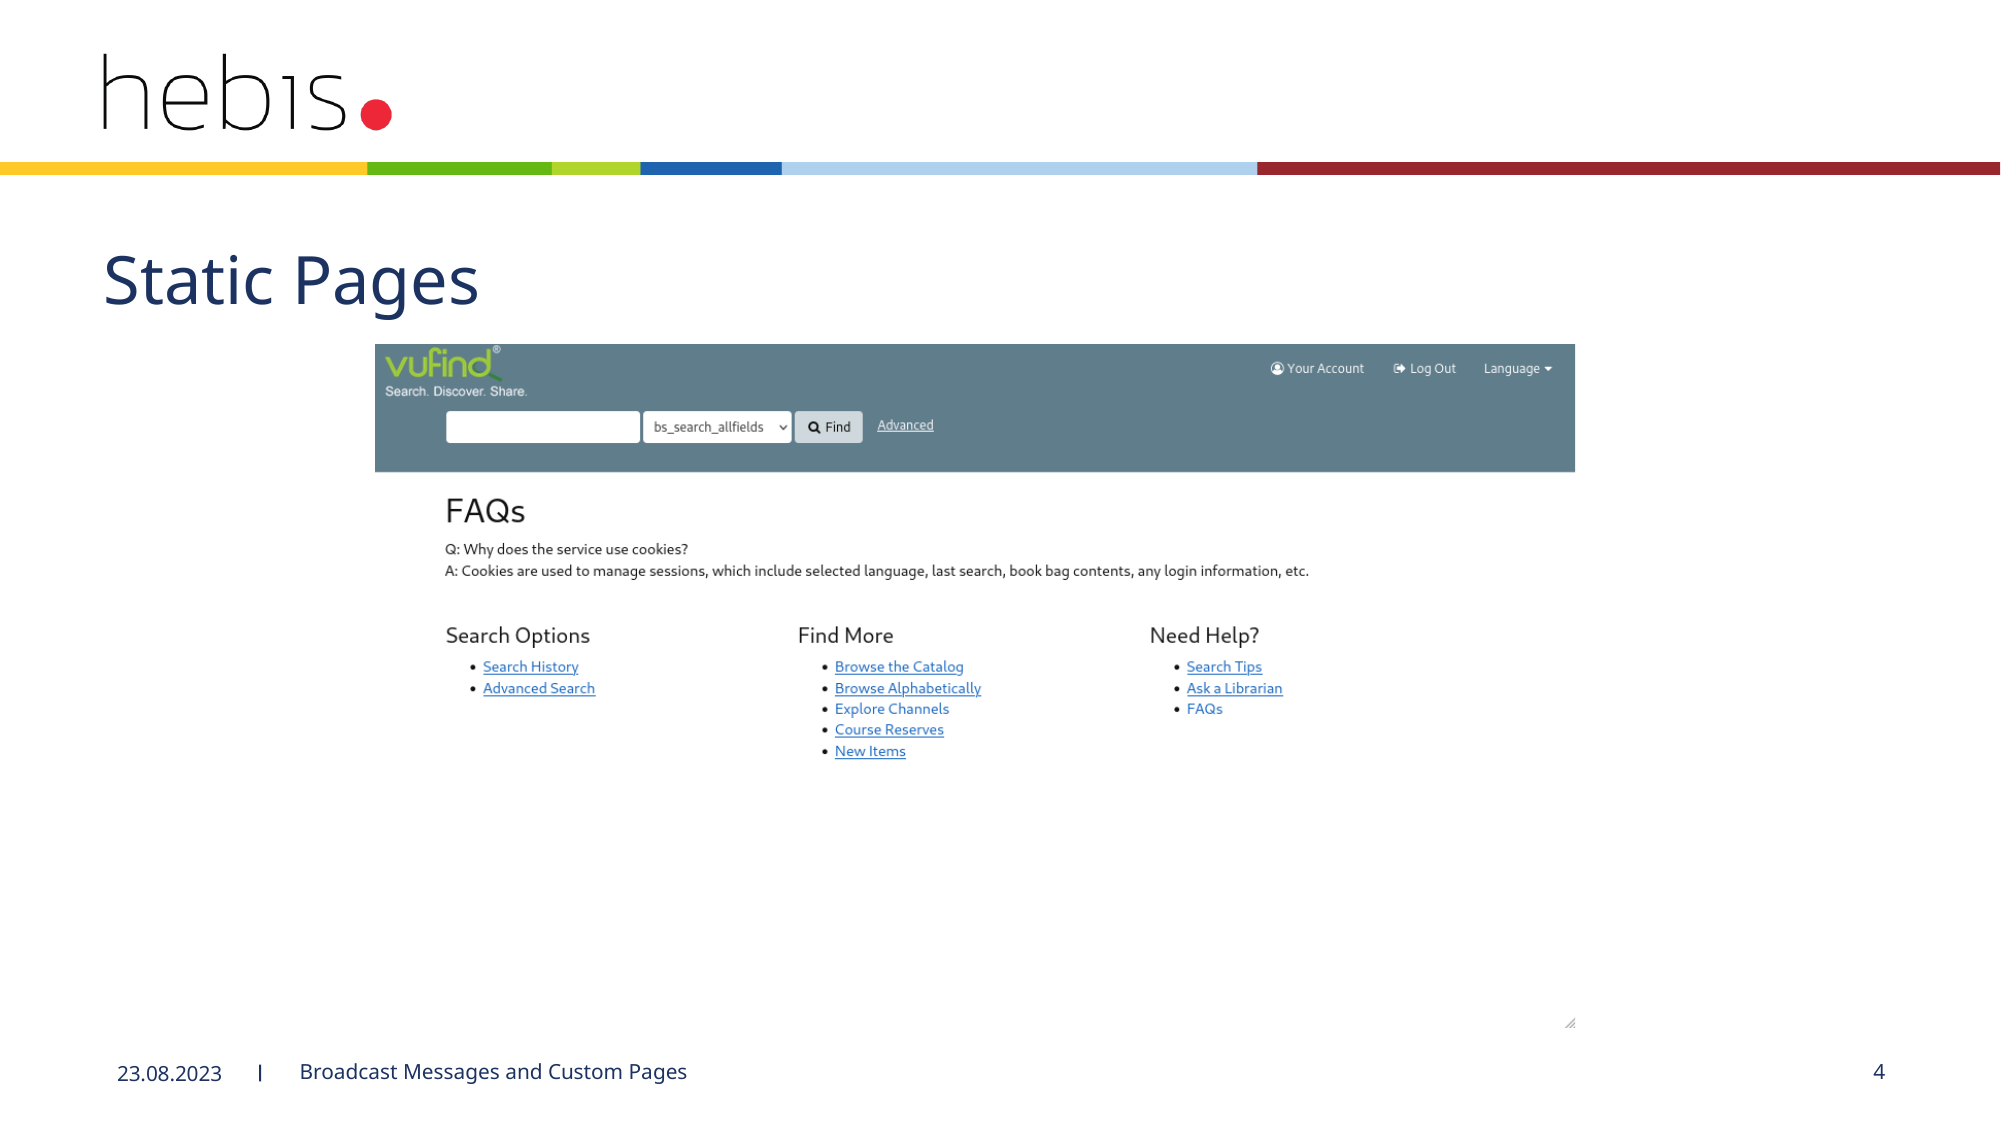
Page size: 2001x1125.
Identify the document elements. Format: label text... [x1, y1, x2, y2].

slide_number 23.08.2023 [102, 1042, 271, 1103]
picture [0, 0, 2001, 248]
picture [375, 344, 1576, 1028]
list Static Pages [97, 242, 1581, 313]
